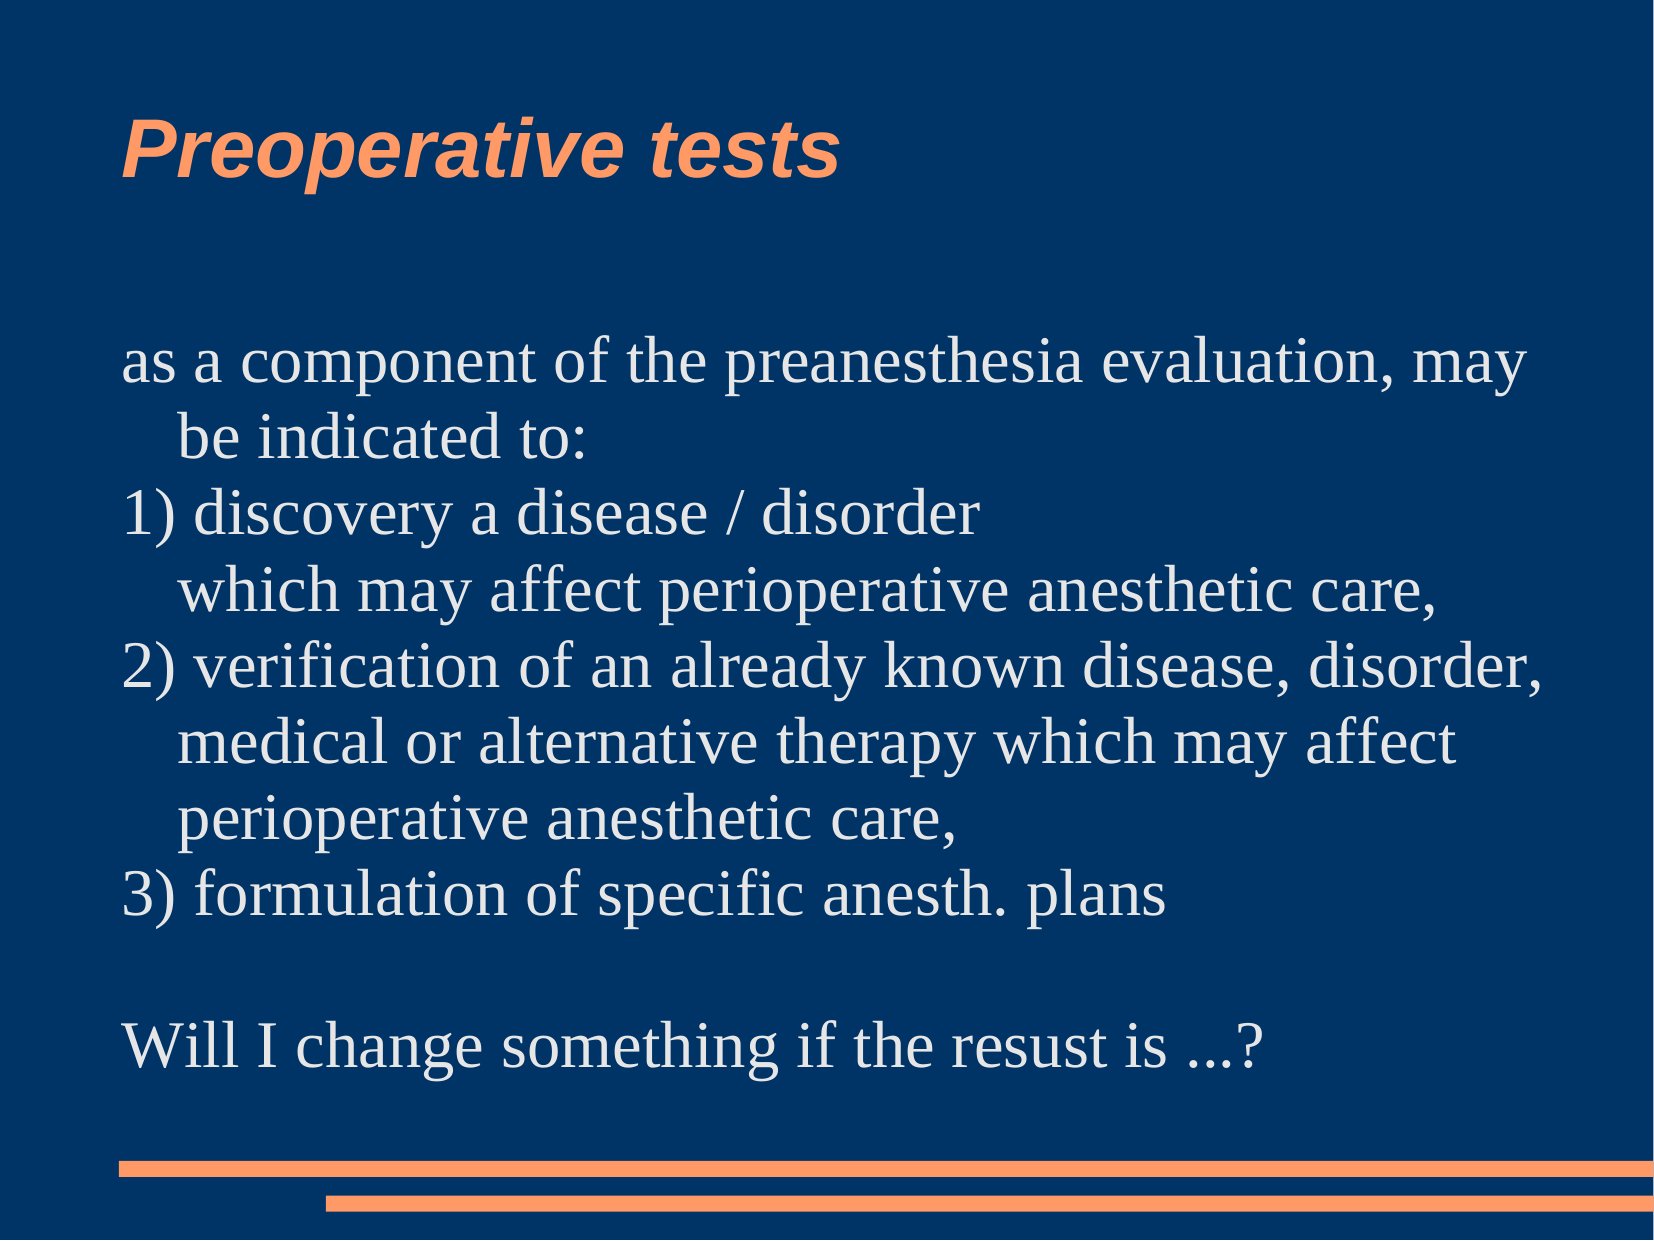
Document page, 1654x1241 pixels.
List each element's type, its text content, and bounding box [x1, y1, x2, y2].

list as a component of the preanesthesia evaluation, may be indicated to: 1) discovery a disease / disorder which may affect perioperative anesthetic care, 2) verification of an already known disease, disorder, medical or alternative therapy which may affect perioperative anesthetic care, 3) formulation of specific anesth. plans Will I change something if the resust is ...? [121, 322, 1560, 1117]
title Preoperative tests [121, 53, 1533, 246]
